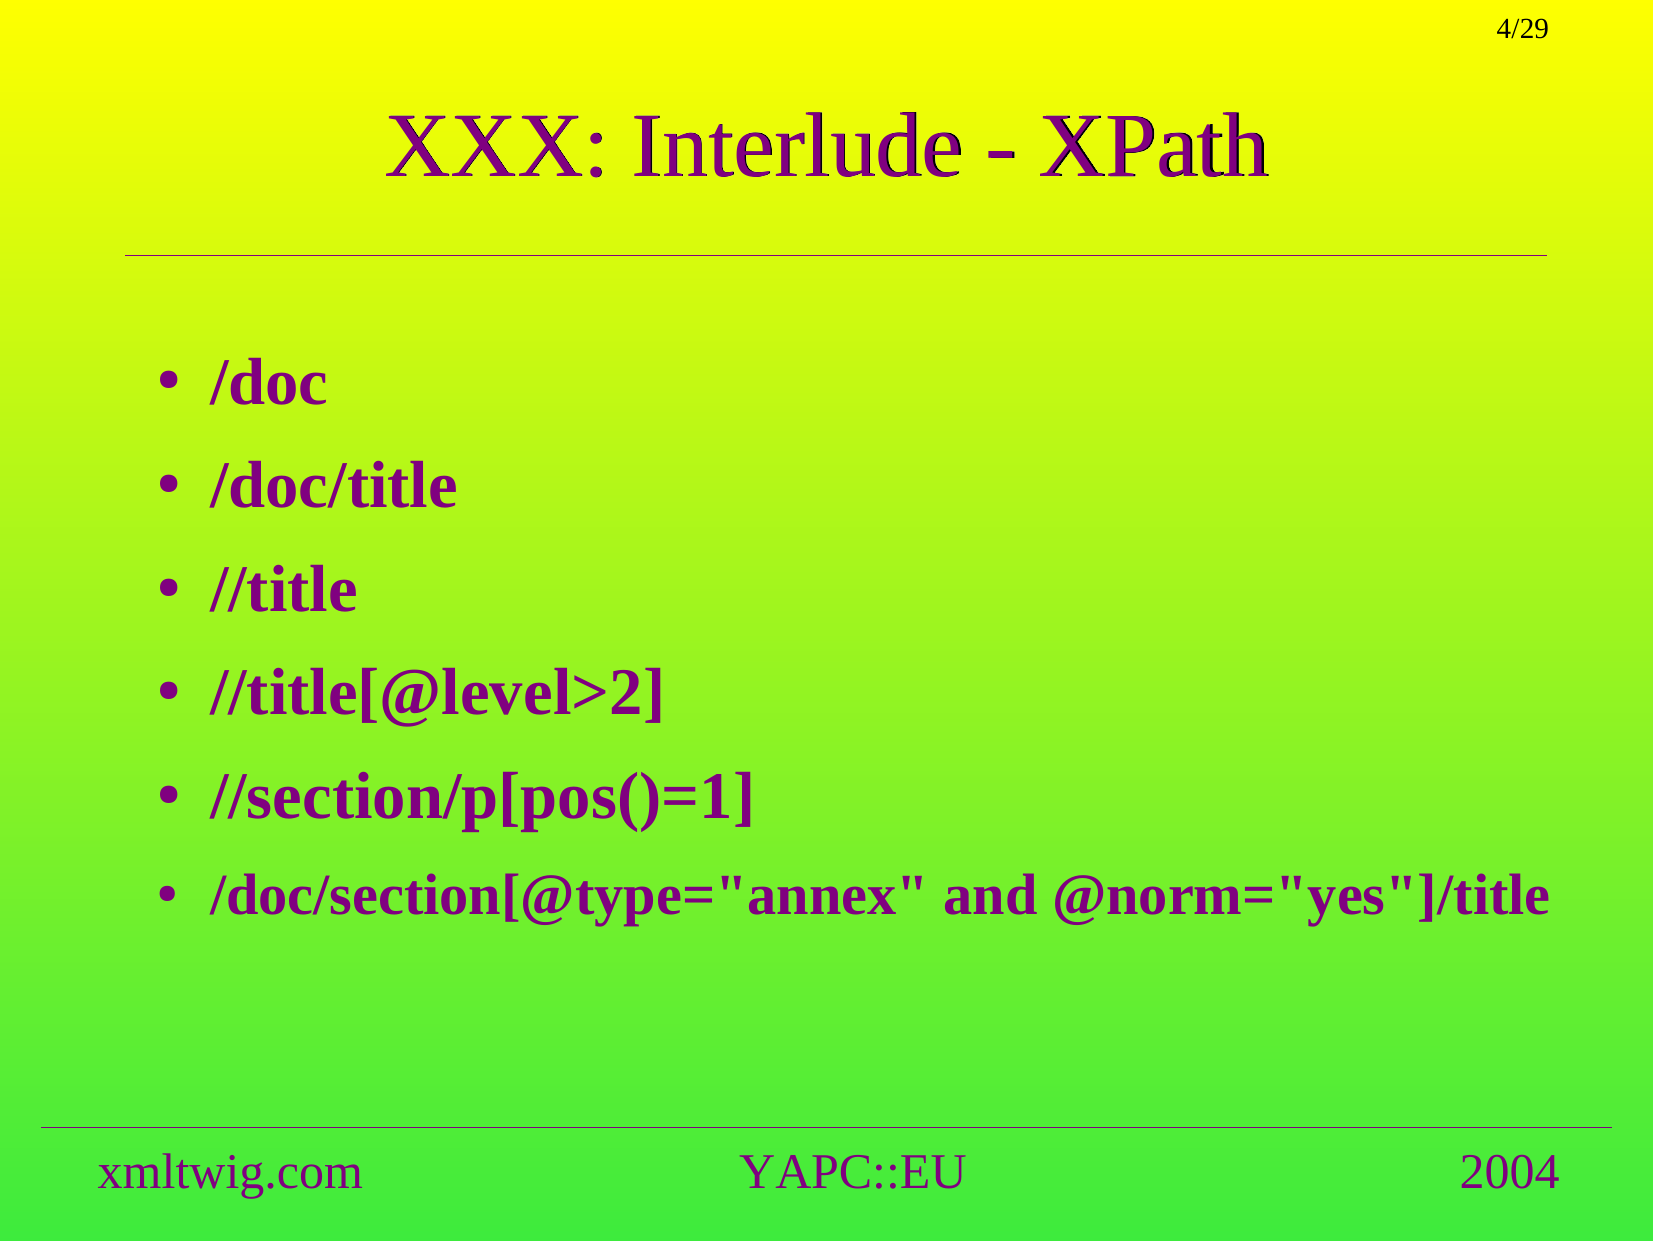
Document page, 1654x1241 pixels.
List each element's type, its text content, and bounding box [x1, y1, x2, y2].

list /doc /doc/title //title //title[@level>2] //section/p[pos()=1] /doc/section[@type="annex" and @norm="yes"]/title [121, 344, 1567, 1083]
title XXX: Interlude - XPath [121, 66, 1533, 225]
